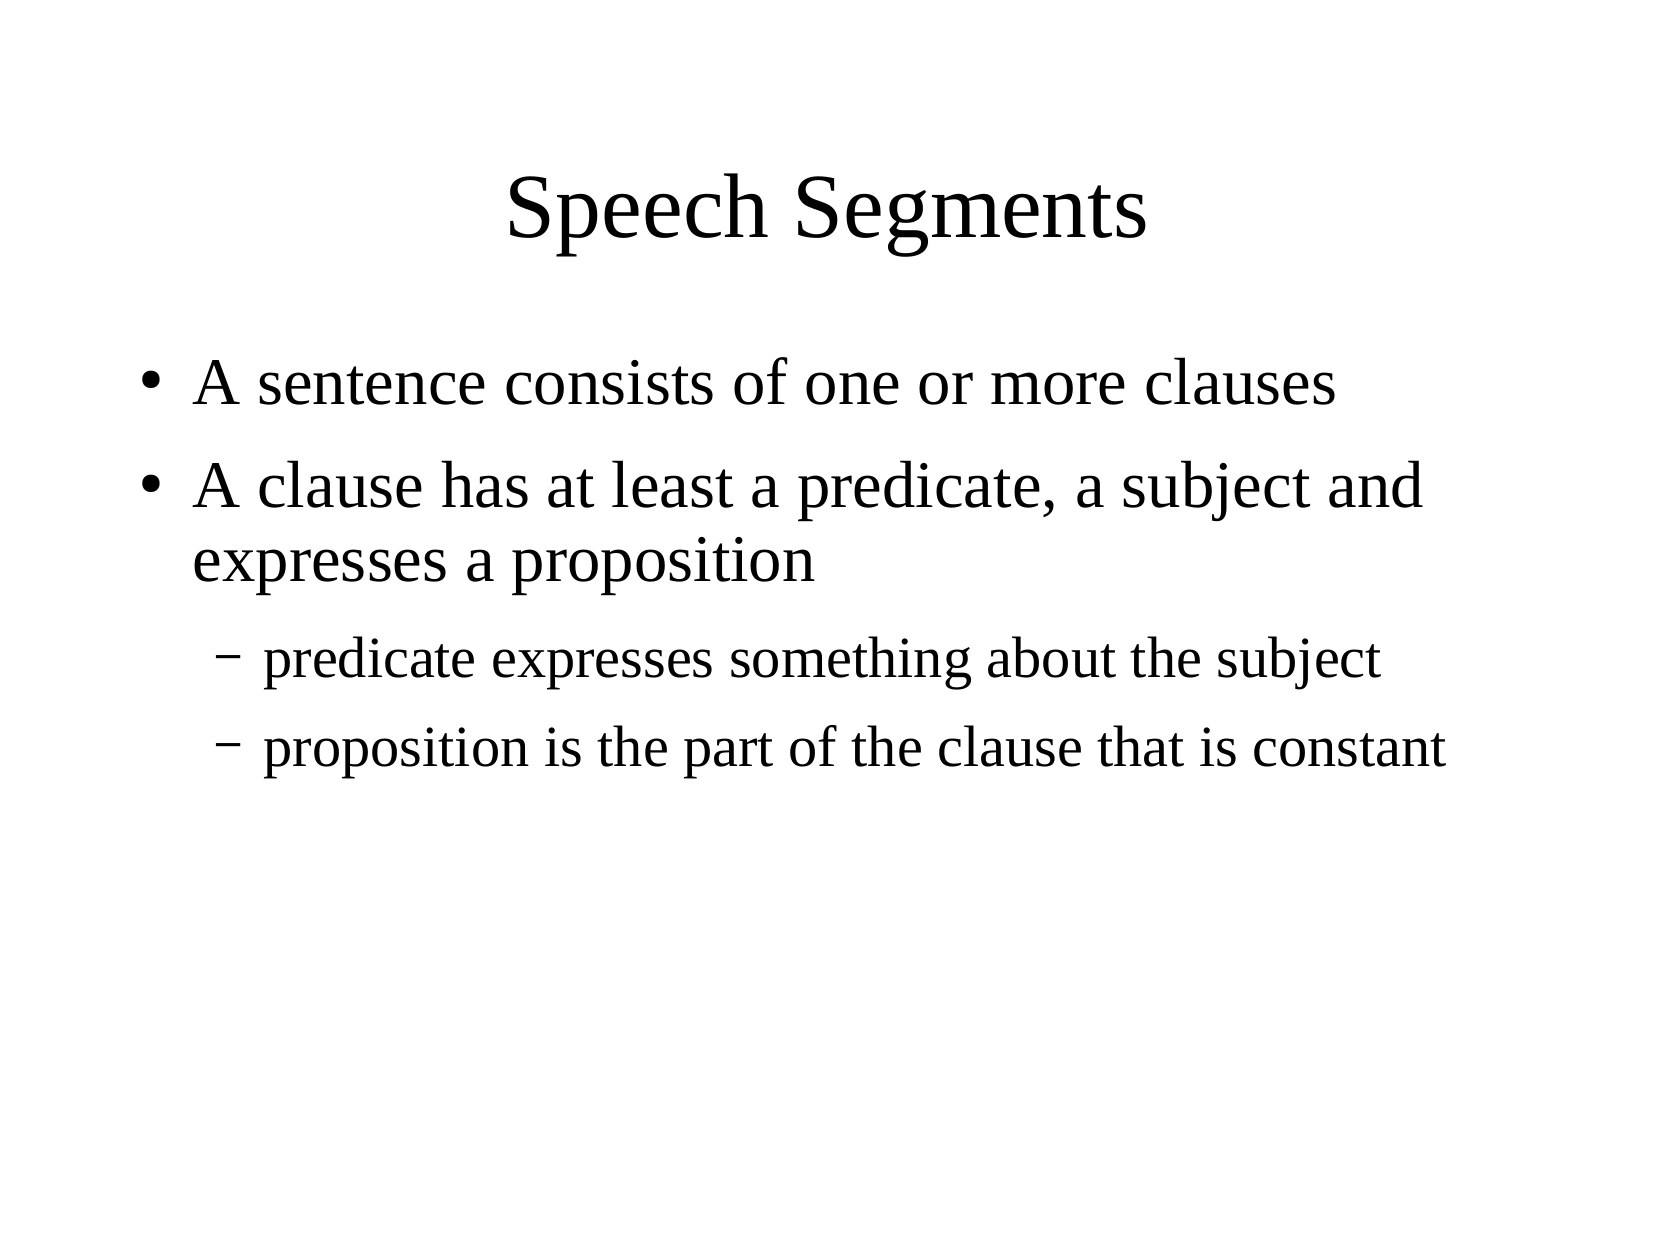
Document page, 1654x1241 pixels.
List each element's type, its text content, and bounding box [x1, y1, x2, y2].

title Speech Segments [121, 102, 1534, 311]
list A sentence consists of one or more clauses A clause has at least a predicate, a subject and expresses a proposition predicate expresses something about the subject proposition is the part of the clause that is constant [121, 344, 1534, 1127]
